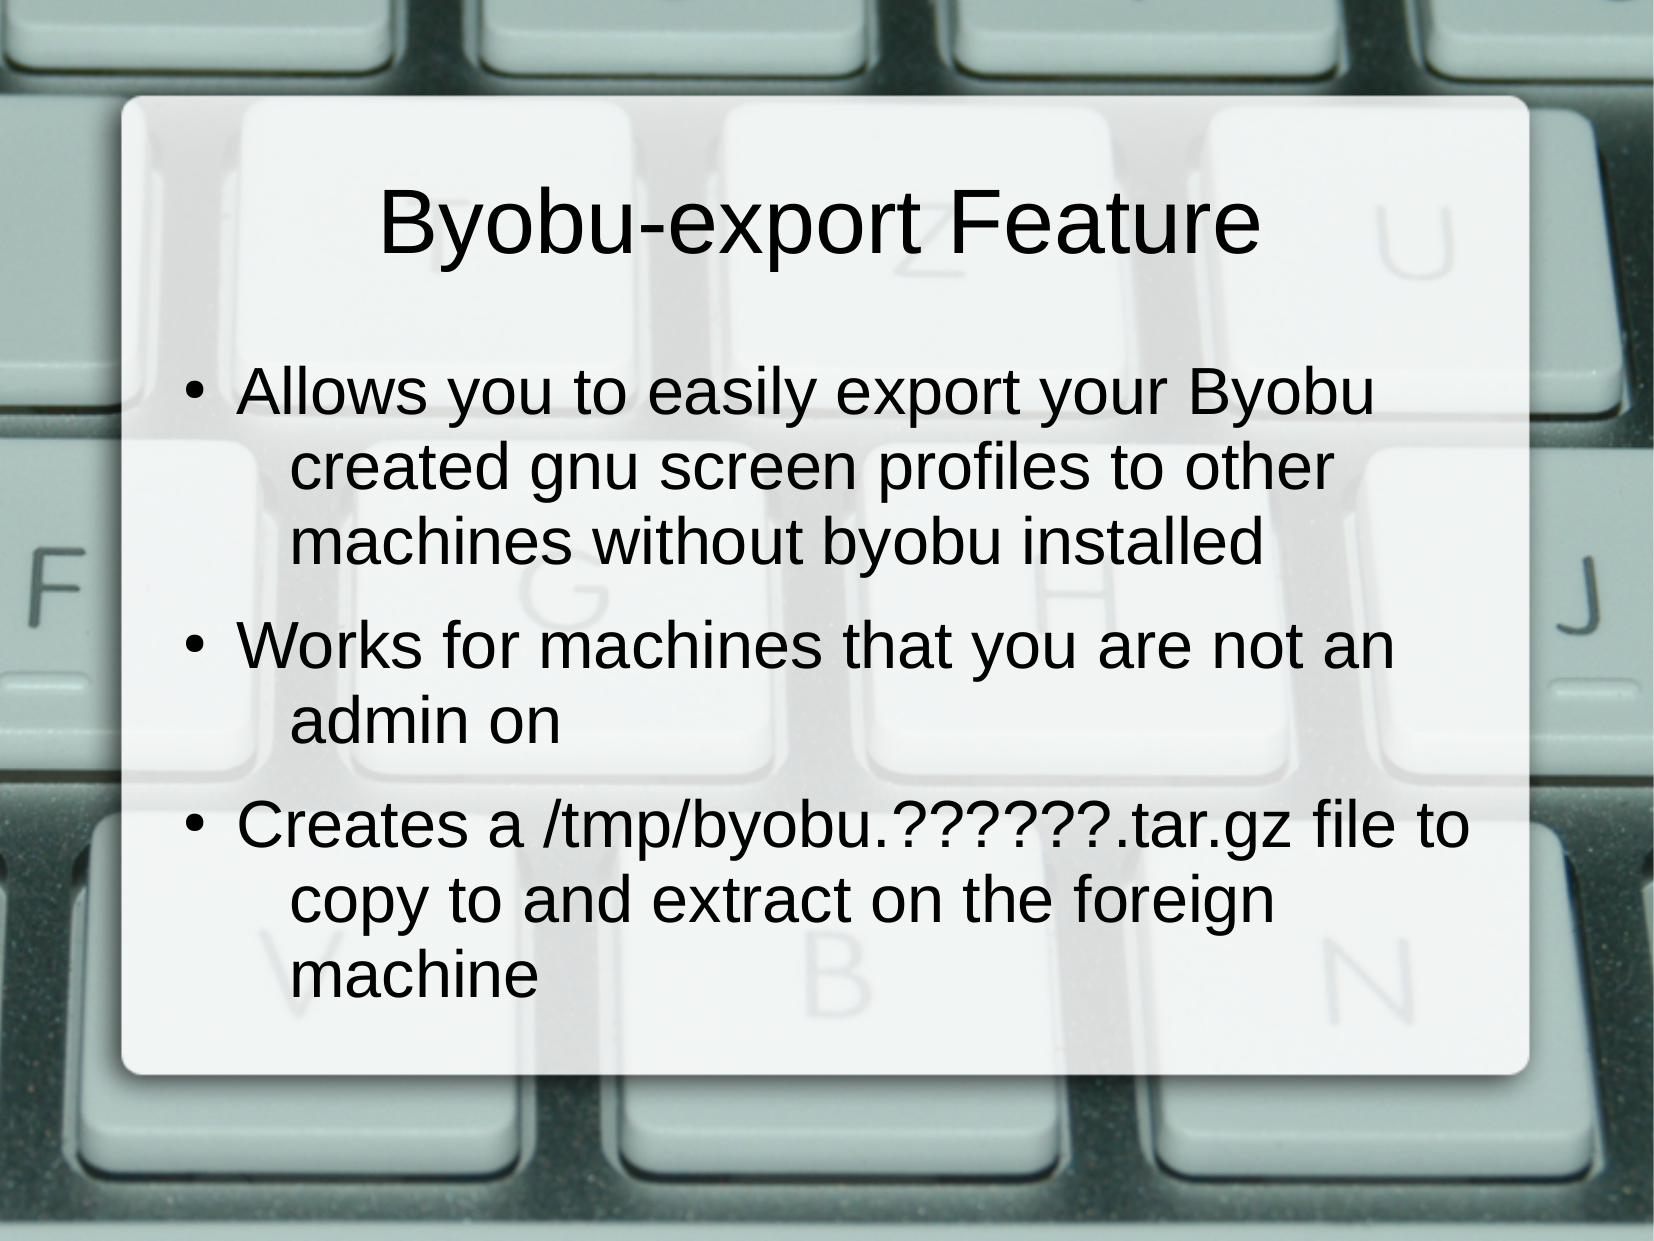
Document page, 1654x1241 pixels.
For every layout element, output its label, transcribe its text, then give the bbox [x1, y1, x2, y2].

title Byobu-export Feature [135, 117, 1506, 325]
picture [0, 0, 1654, 1241]
list Allows you to easily export your Byobu created gnu screen profiles to other machines without byobu installed Works for machines that you are not an admin on Creates a /tmp/byobu.??????.tar.gz file to copy to and extract on the foreign machine [147, 354, 1506, 1159]
